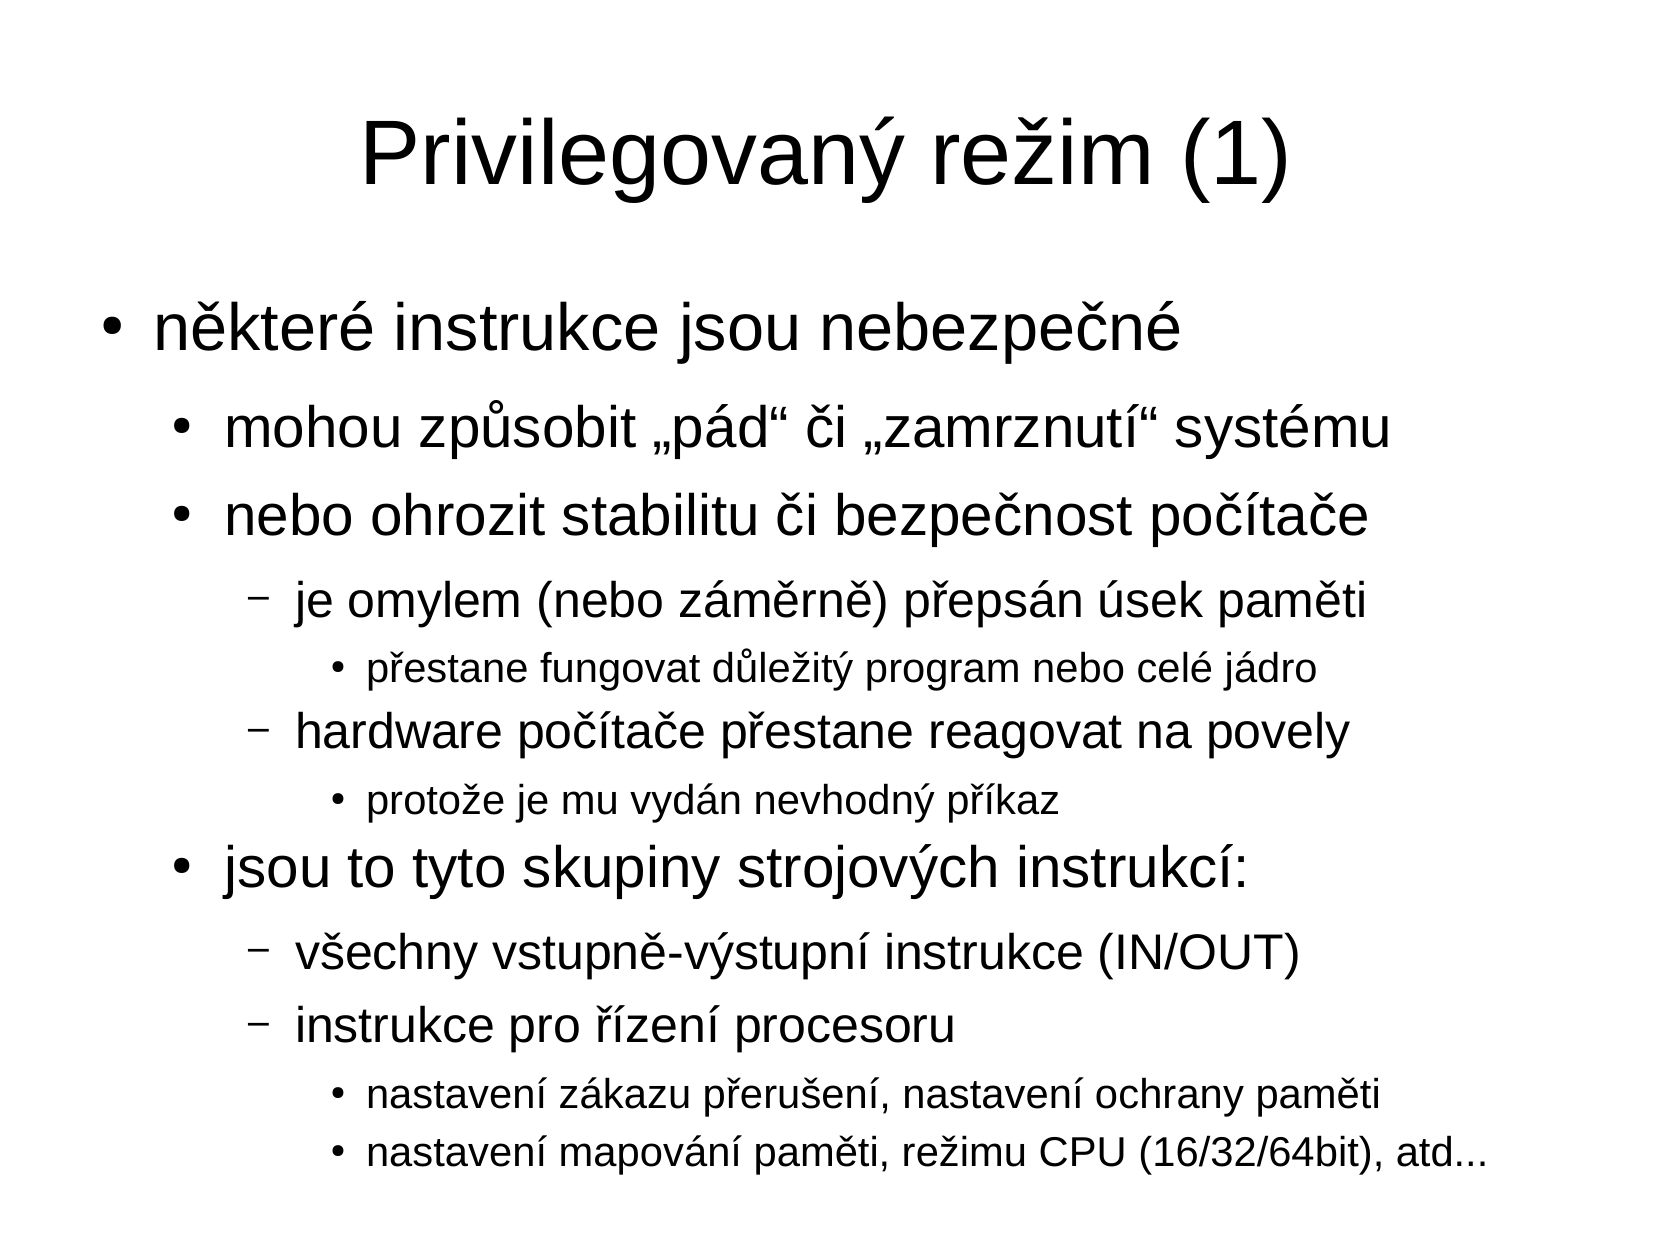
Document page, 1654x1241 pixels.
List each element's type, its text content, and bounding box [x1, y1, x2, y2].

title Privilegovaný režim (1) [82, 56, 1571, 250]
list některé instrukce jsou nebezpečné mohou způsobit „pád“ či „zamrznutí“ systému nebo ohrozit stabilitu či bezpečnost počítače je omylem (nebo záměrně) přepsán úsek paměti přestane fungovat důležitý program nebo celé jádro hardware počítače přestane reagovat na povely protože je mu vydán nevhodný příkaz jsou to tyto skupiny strojových instrukcí: všechny vstupně-výstupní instrukce (IN/OUT) instrukce pro řízení procesoru nastavení zákazu přerušení, nastavení ochrany paměti nastavení mapování paměti, režimu CPU (16/32/64bit), atd... [82, 290, 1625, 1177]
